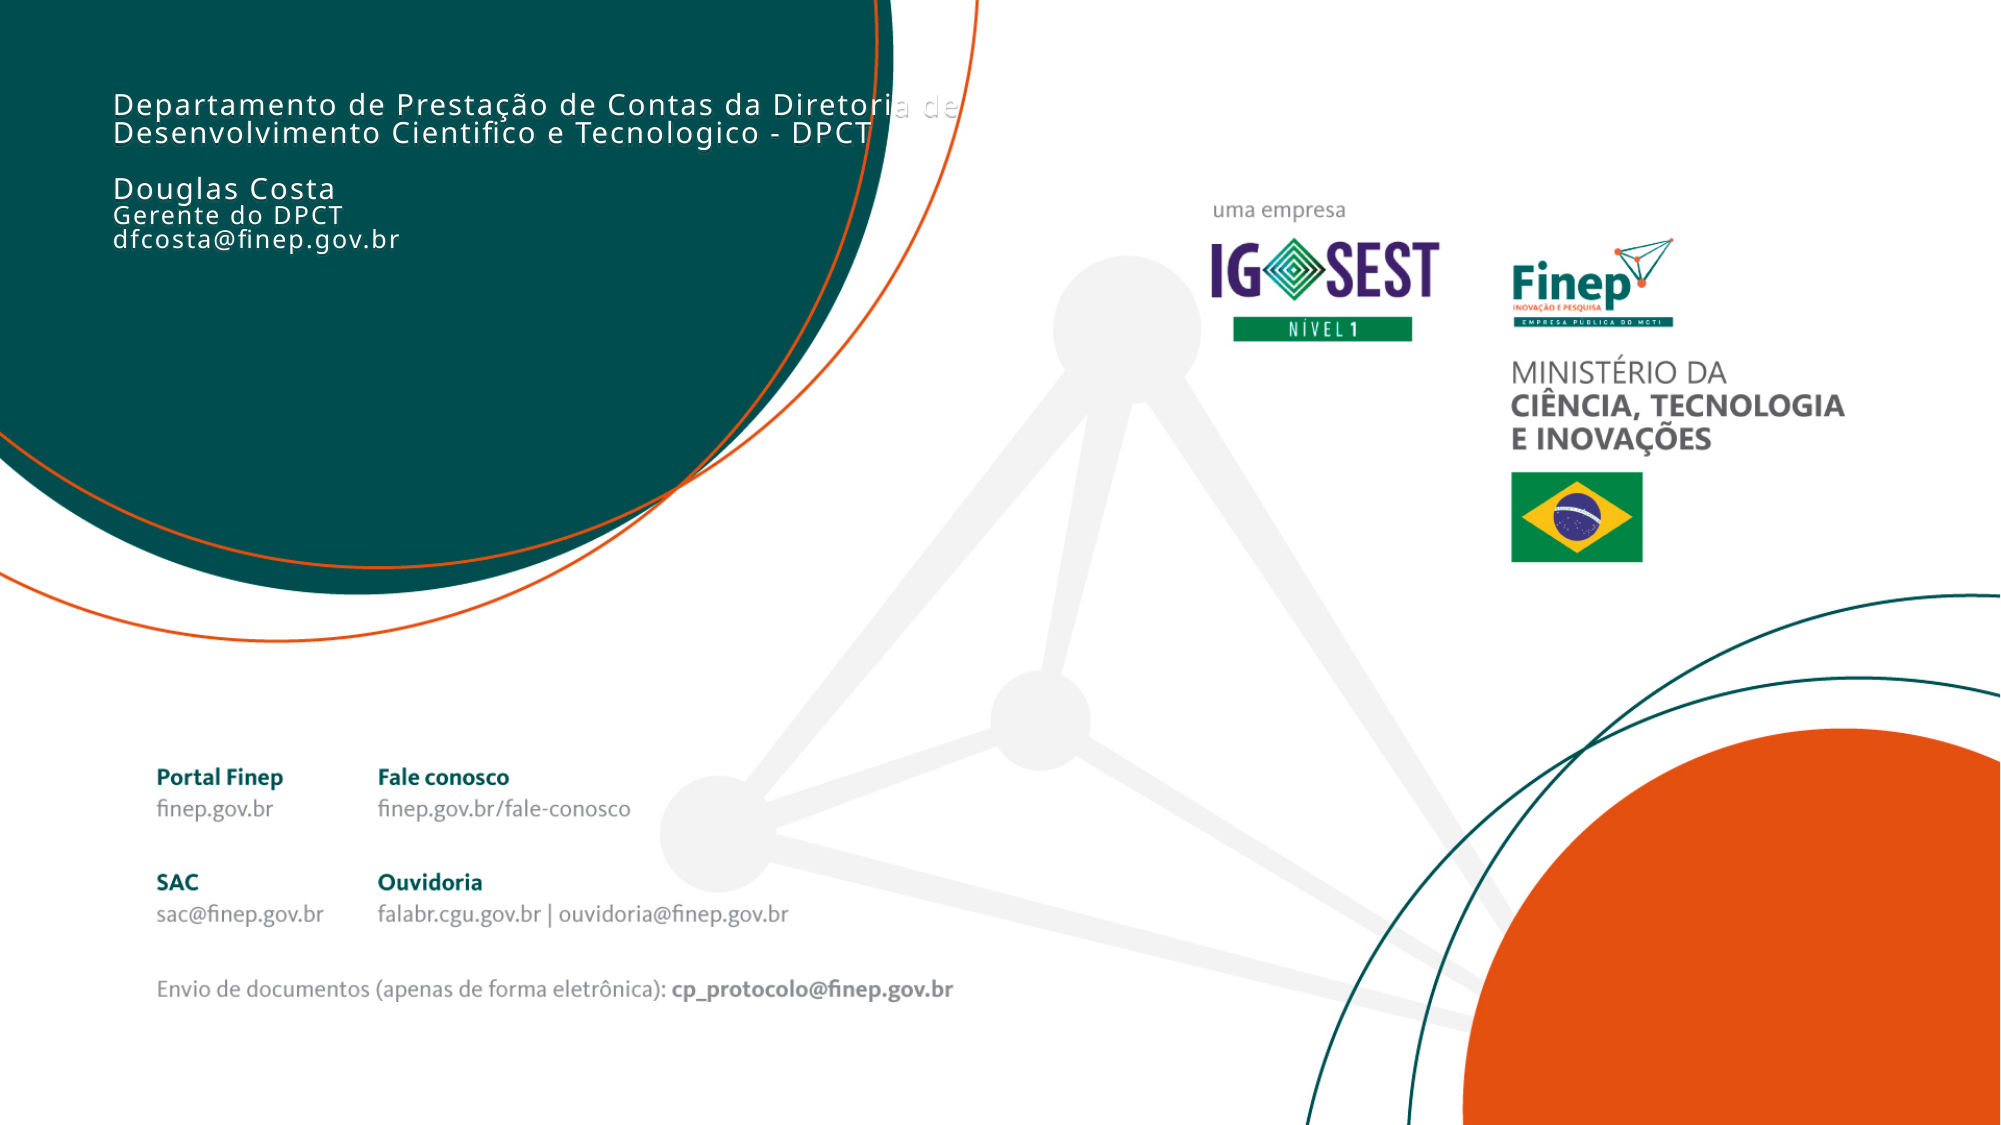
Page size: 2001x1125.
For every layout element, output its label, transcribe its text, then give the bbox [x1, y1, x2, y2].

text_box Departamento de Prestação de Contas da Diretoria de Desenvolvimento Cientifico e Tecnologico - DPCT Douglas Costa Gerente do DPCT dfcosta@finep.gov.br [97, 85, 998, 277]
